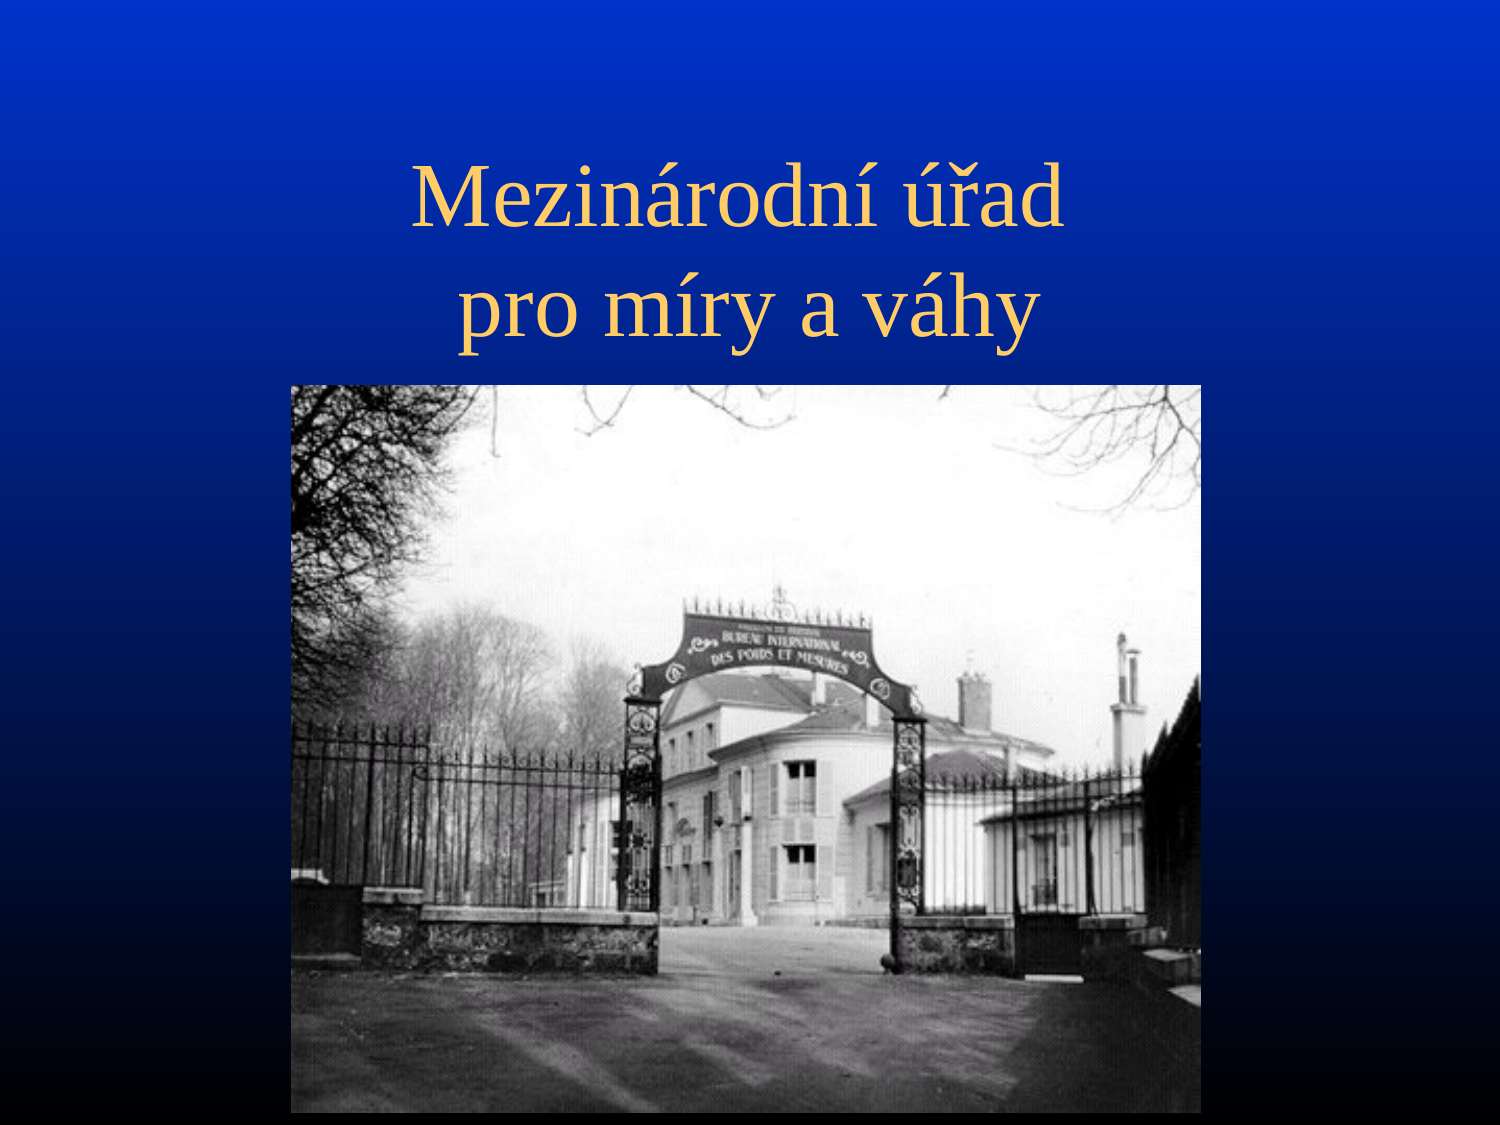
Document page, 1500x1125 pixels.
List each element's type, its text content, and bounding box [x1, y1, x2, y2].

title Mezinárodní úřad pro míry a váhy [112, 127, 1388, 363]
picture [291, 385, 1201, 1113]
